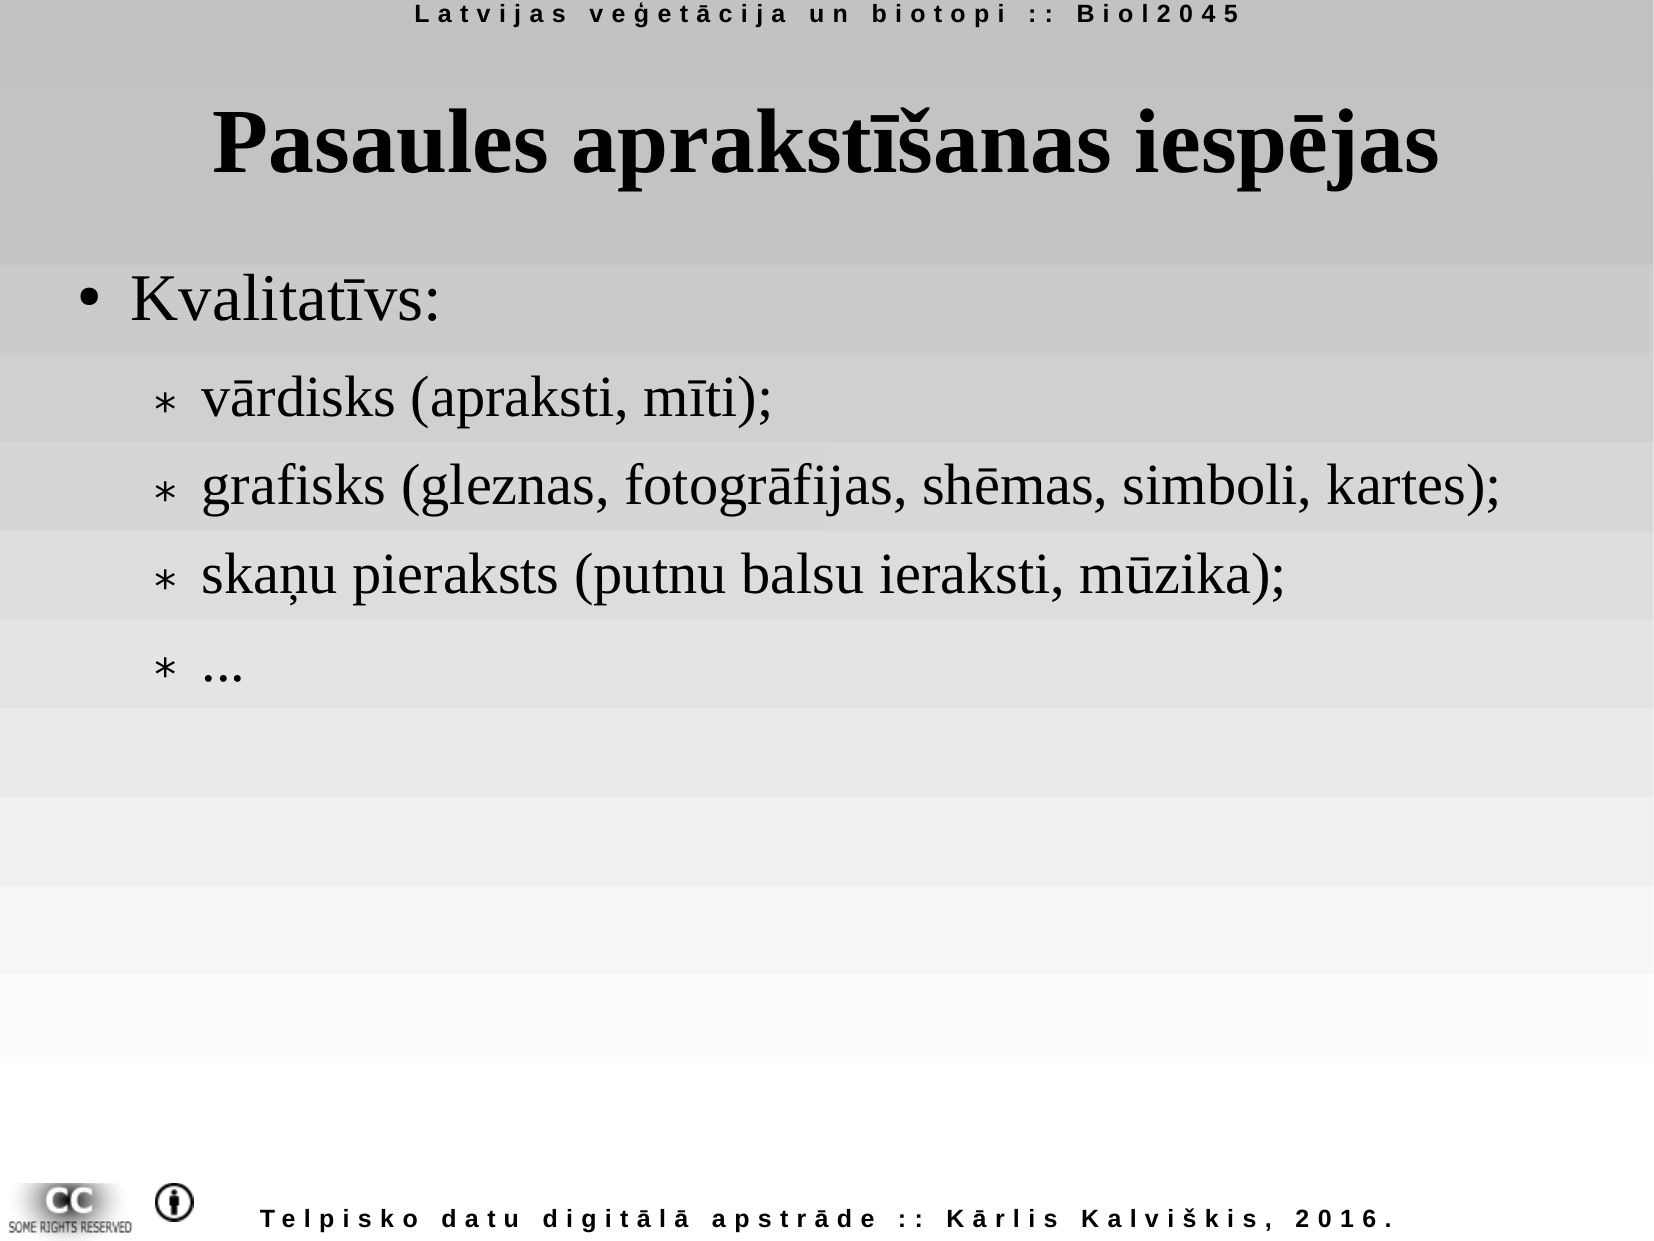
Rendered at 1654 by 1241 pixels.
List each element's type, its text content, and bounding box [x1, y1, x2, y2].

title Pasaules aprakstīšanas iespējas [59, 37, 1596, 246]
picture [0, 0, 1654, 1241]
list Kvalitatīvs: vārdisks (apraksti, mīti); grafisks (gleznas, fotogrāfijas, shēmas, simboli, kartes); skaņu pieraksts (putnu balsu ieraksti, mūzika); ... [59, 261, 1596, 1175]
